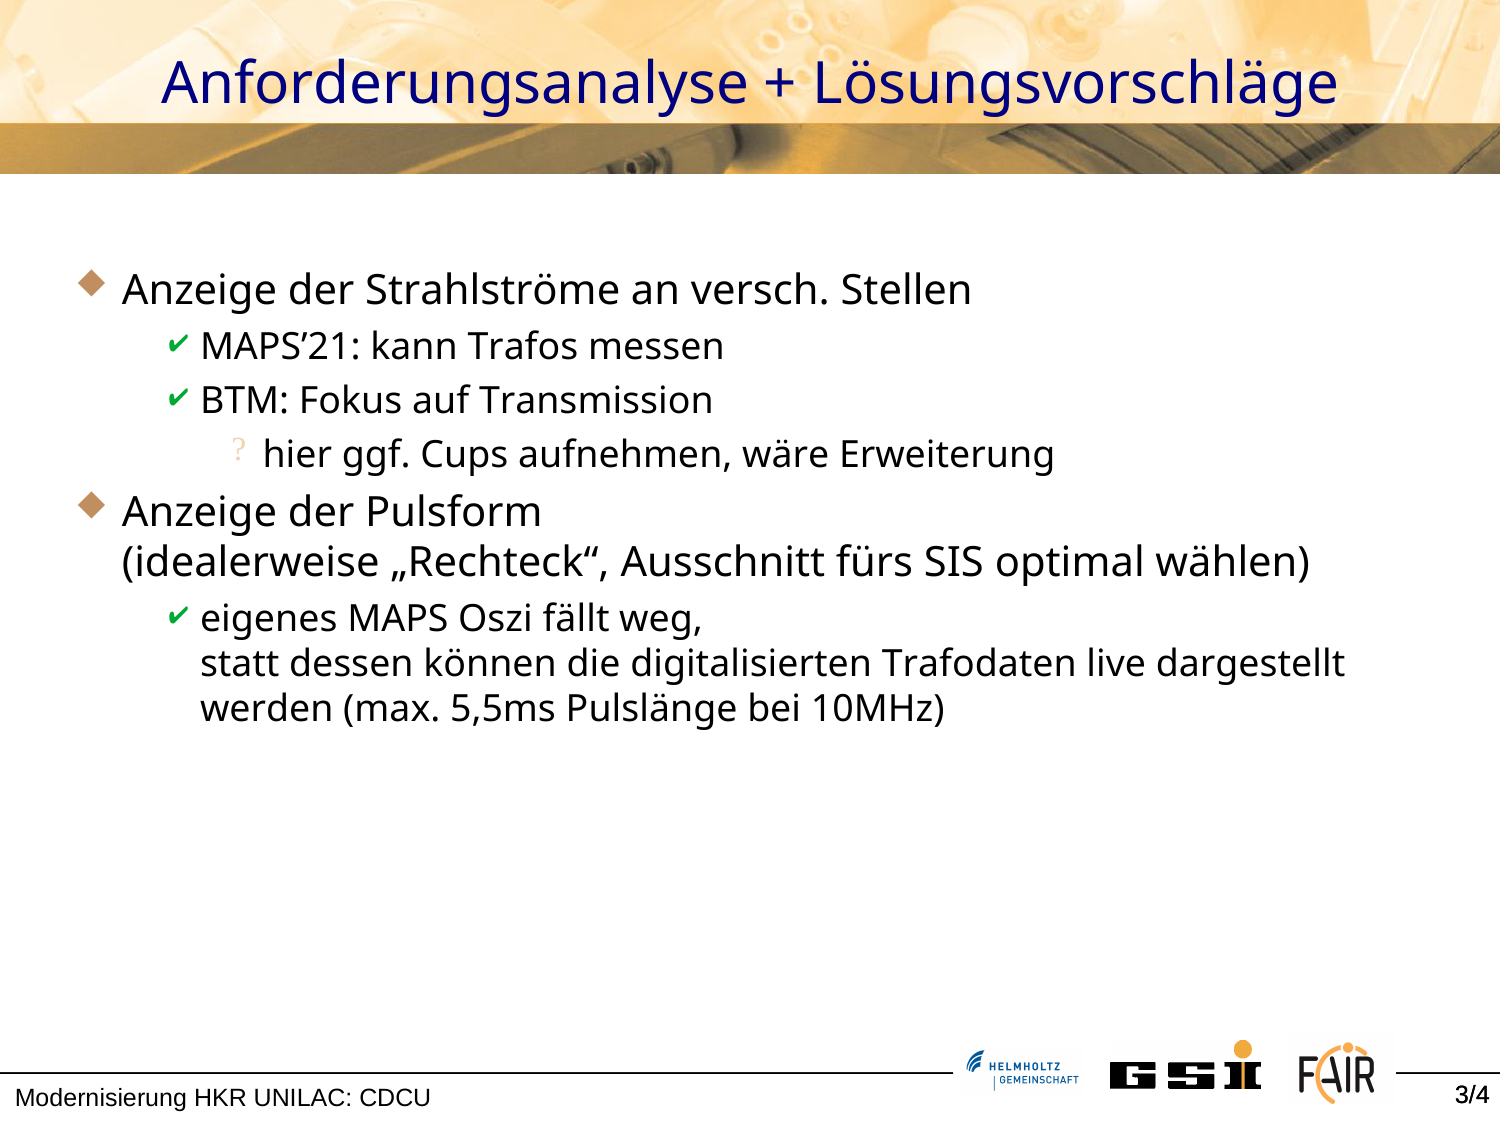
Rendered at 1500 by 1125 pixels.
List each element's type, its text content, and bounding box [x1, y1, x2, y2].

picture [0, 0, 1500, 175]
list Anzeige der Strahlströme an versch. Stellen MAPS’21: kann Trafos messen BTM: Fokus auf Transmission hier ggf. Cups aufnehmen, wäre Erweiterung Anzeige der Pulsform (idealerweise „Rechteck“, Ausschnitt fürs SIS optimal wählen) eigenes MAPS Oszi fällt weg, statt dessen können die digitalisierten Trafodaten live dargestellt werden (max. 5,5ms Pulslänge bei 10MHz) [75, 262, 1425, 1006]
picture [1110, 1040, 1261, 1089]
picture [1287, 1034, 1396, 1106]
picture [960, 1046, 1084, 1095]
title Anforderungsanalyse + Lösungsvorschläge [75, 0, 1425, 174]
